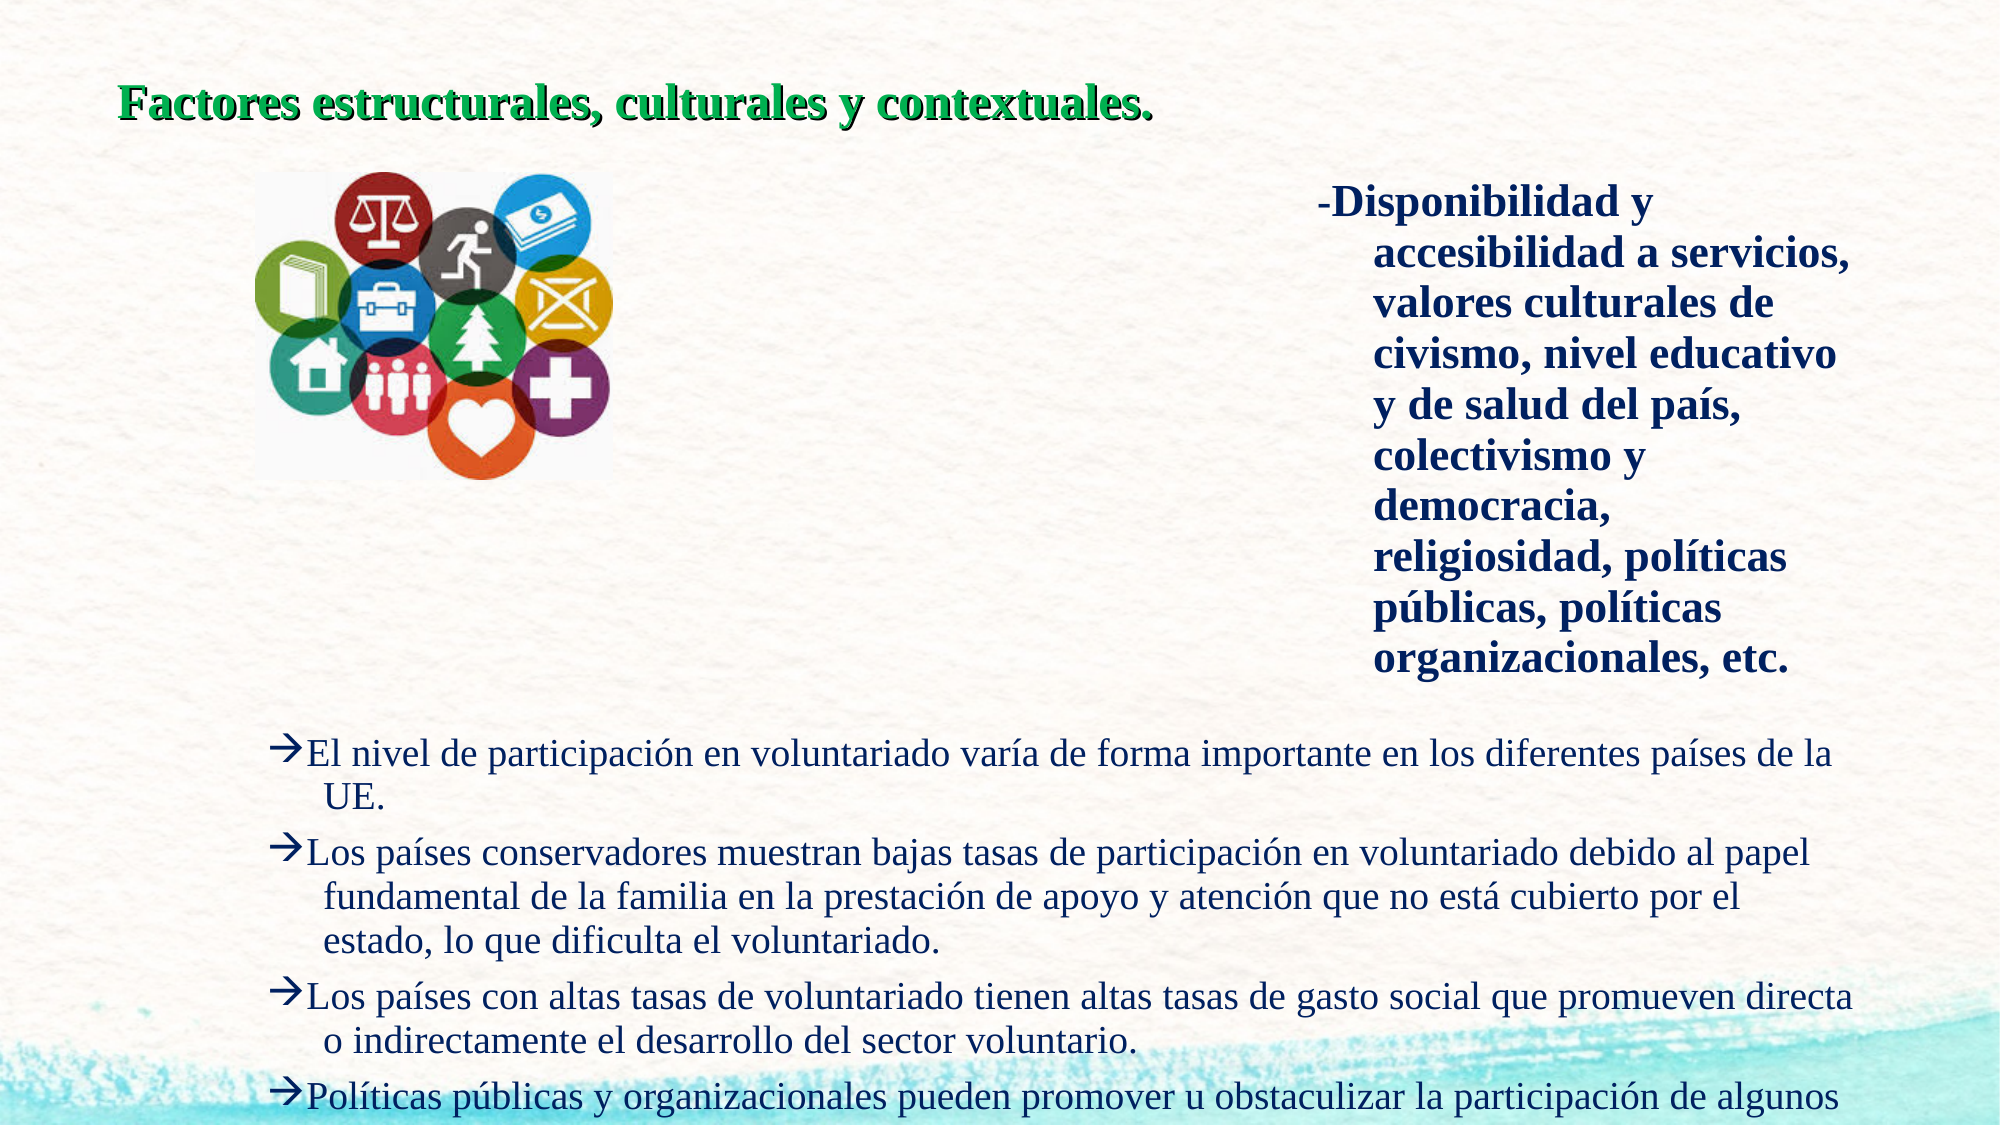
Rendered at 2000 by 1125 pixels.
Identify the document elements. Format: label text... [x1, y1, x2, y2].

picture [255, 172, 613, 480]
text_box Factores estructurales, culturales y contextuales. Disponibilidad y accesibilidad a servicios, valores culturales de civismo, nivel educativo y de salud del país, colectivismo y democracia, religiosidad, políticas públicas, políticas organizacionales, etc. El nivel de participación en voluntariado varía de forma importante en los diferentes países de la UE. Los países conservadores muestran bajas tasas de participación en voluntariado debido al papel fundamental de la familia en la prestación de apoyo y atención que no está cubierto por el estado, lo que dificulta el voluntariado. Los países con altas tasas de voluntariado tienen altas tasas de gasto social que promueven directa o indirectamente el desarrollo del sector voluntario. Políticas públicas y organizacionales pueden promover u obstaculizar la participación de algunos grupos sociales. [102, 66, 1874, 1125]
picture [0, 0, 2000, 1125]
